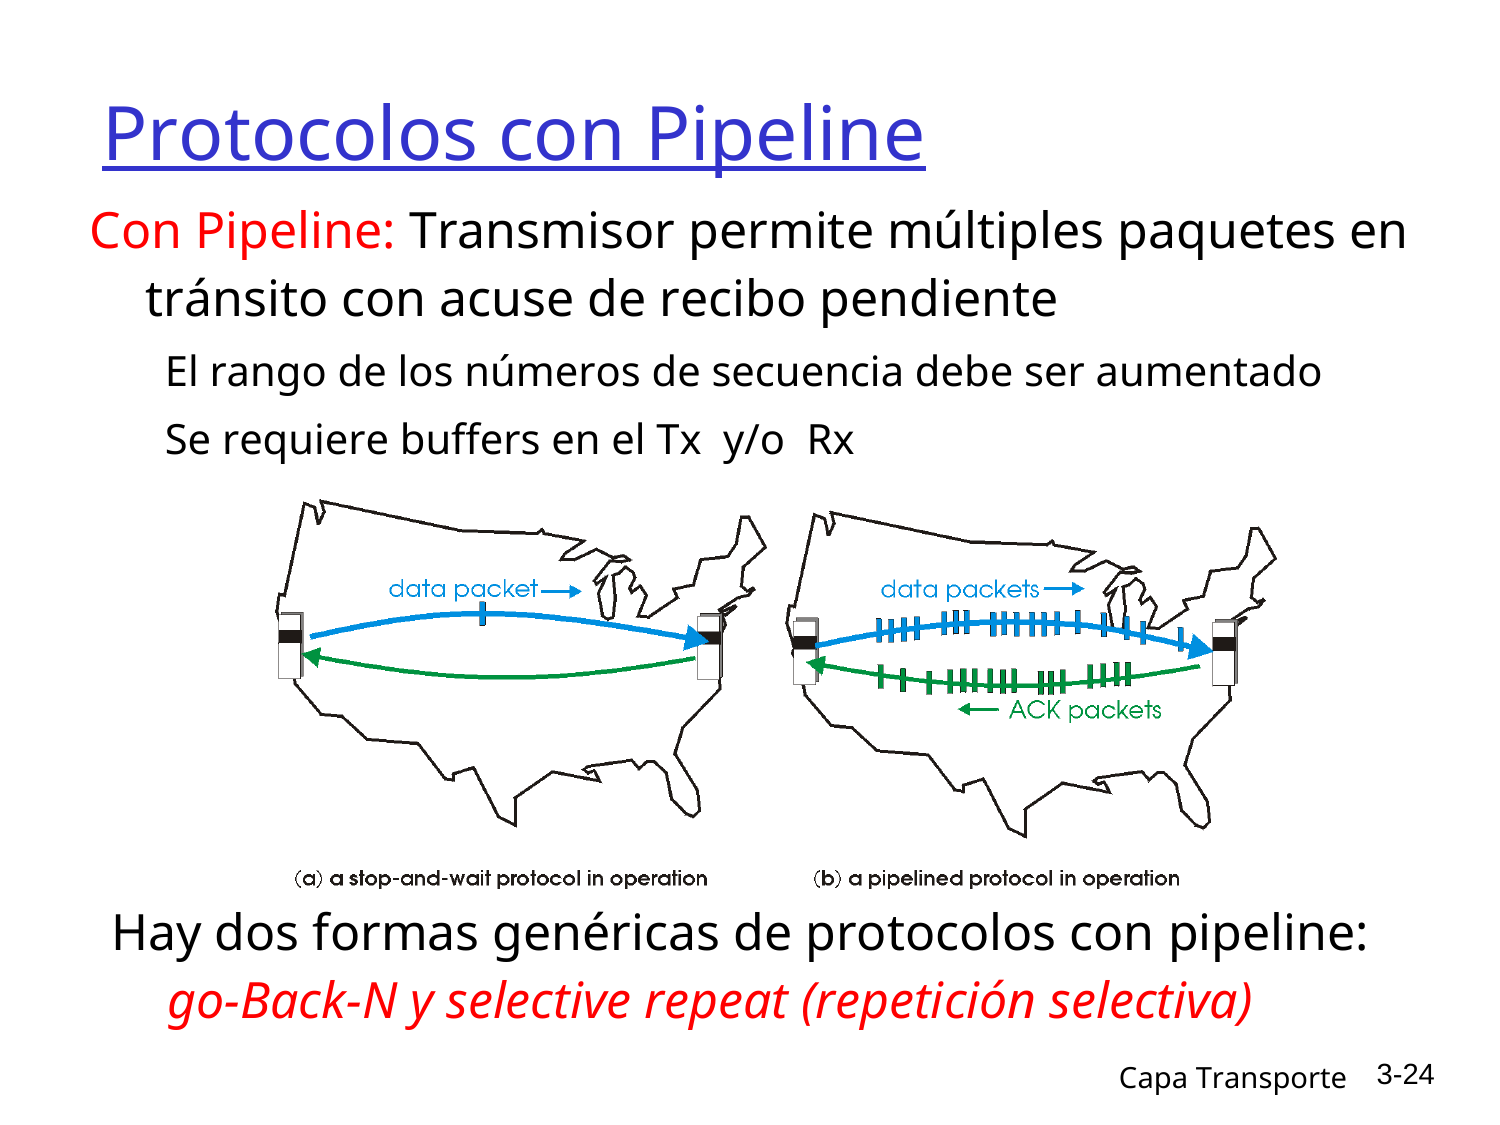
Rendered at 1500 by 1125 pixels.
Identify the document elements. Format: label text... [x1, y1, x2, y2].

picture [275, 499, 1277, 889]
title Protocolos con Pipeline [87, 37, 1363, 187]
list Hay dos formas genéricas de protocolos con pipeline: go-Back-N y selective repeat (repetición selectiva)‏ [96, 889, 1457, 1085]
list Con Pipeline: Transmisor permite múltiples paquetes en tránsito con acuse de recibo pendiente El rango de los números de secuencia debe ser aumentado Se requiere buffers en el Tx y/o Rx [74, 187, 1426, 977]
